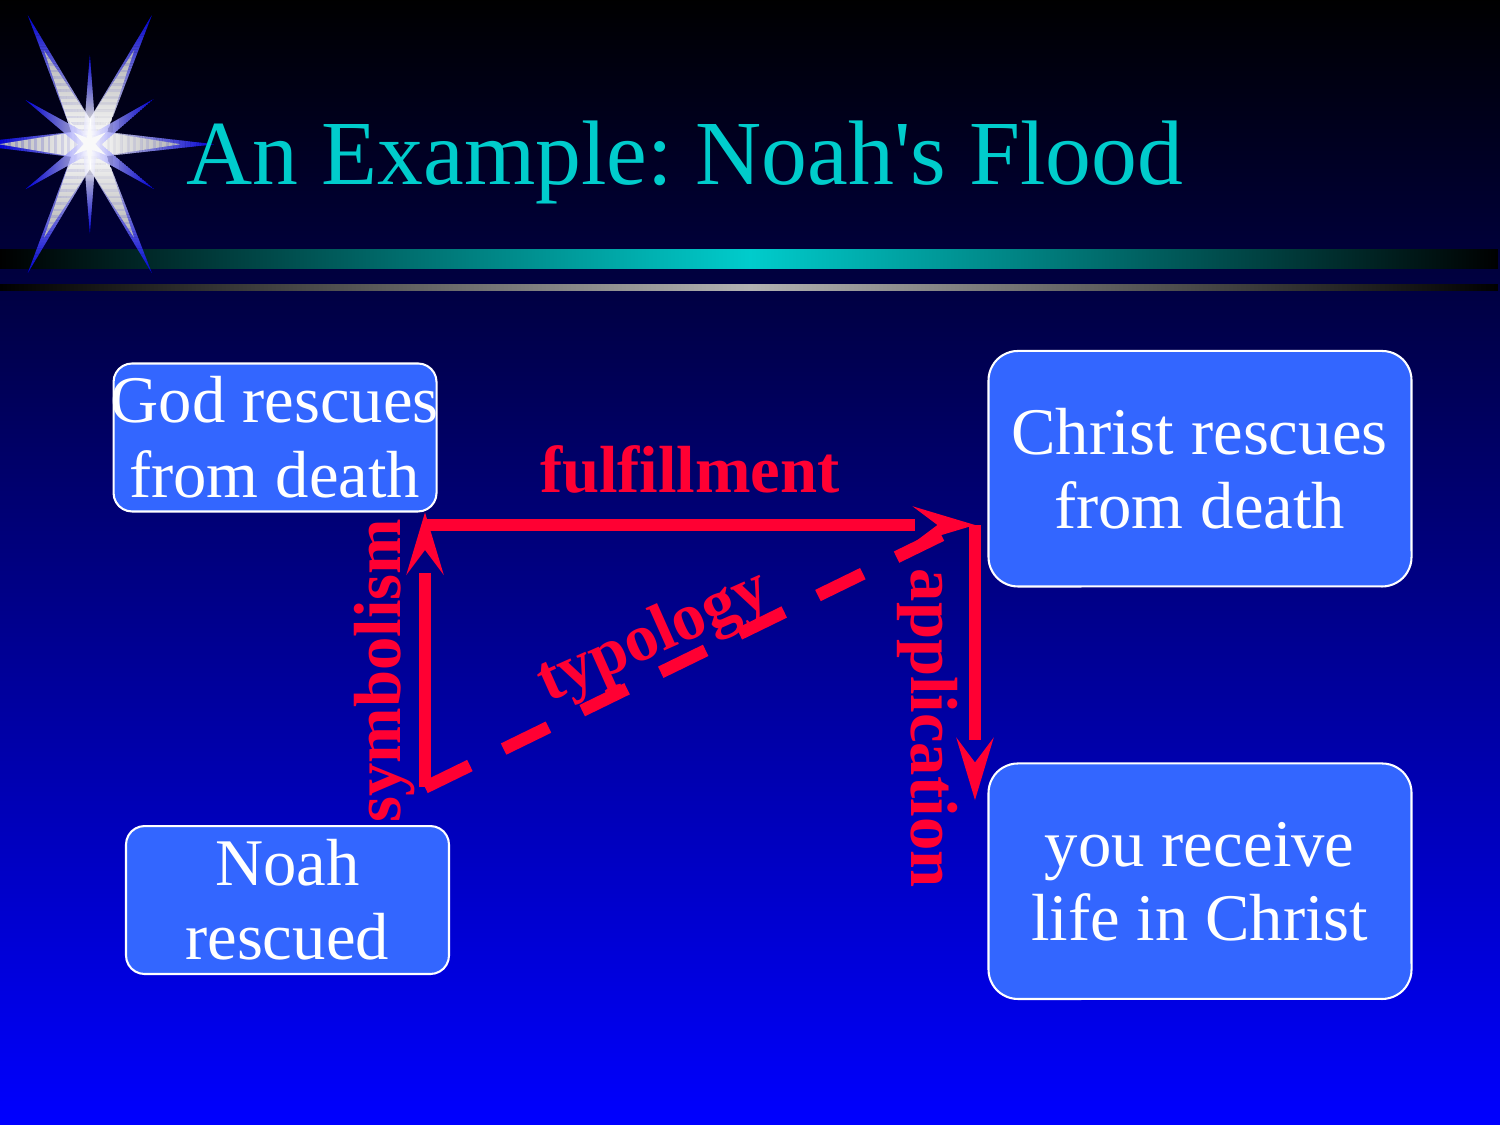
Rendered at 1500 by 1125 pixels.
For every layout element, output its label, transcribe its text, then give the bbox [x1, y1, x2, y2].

text_box Noah rescued [126, 826, 449, 974]
text_box symbolism [333, 478, 423, 838]
text_box you receive life in Christ [988, 763, 1412, 999]
title An Example: Noah's Flood [171, 60, 1447, 248]
text_box God rescues from death [113, 363, 437, 512]
text_box typology [507, 510, 853, 730]
text_box Christ rescues from death [988, 350, 1412, 587]
text_box fulfillment [525, 424, 913, 515]
text_box application [889, 553, 979, 942]
